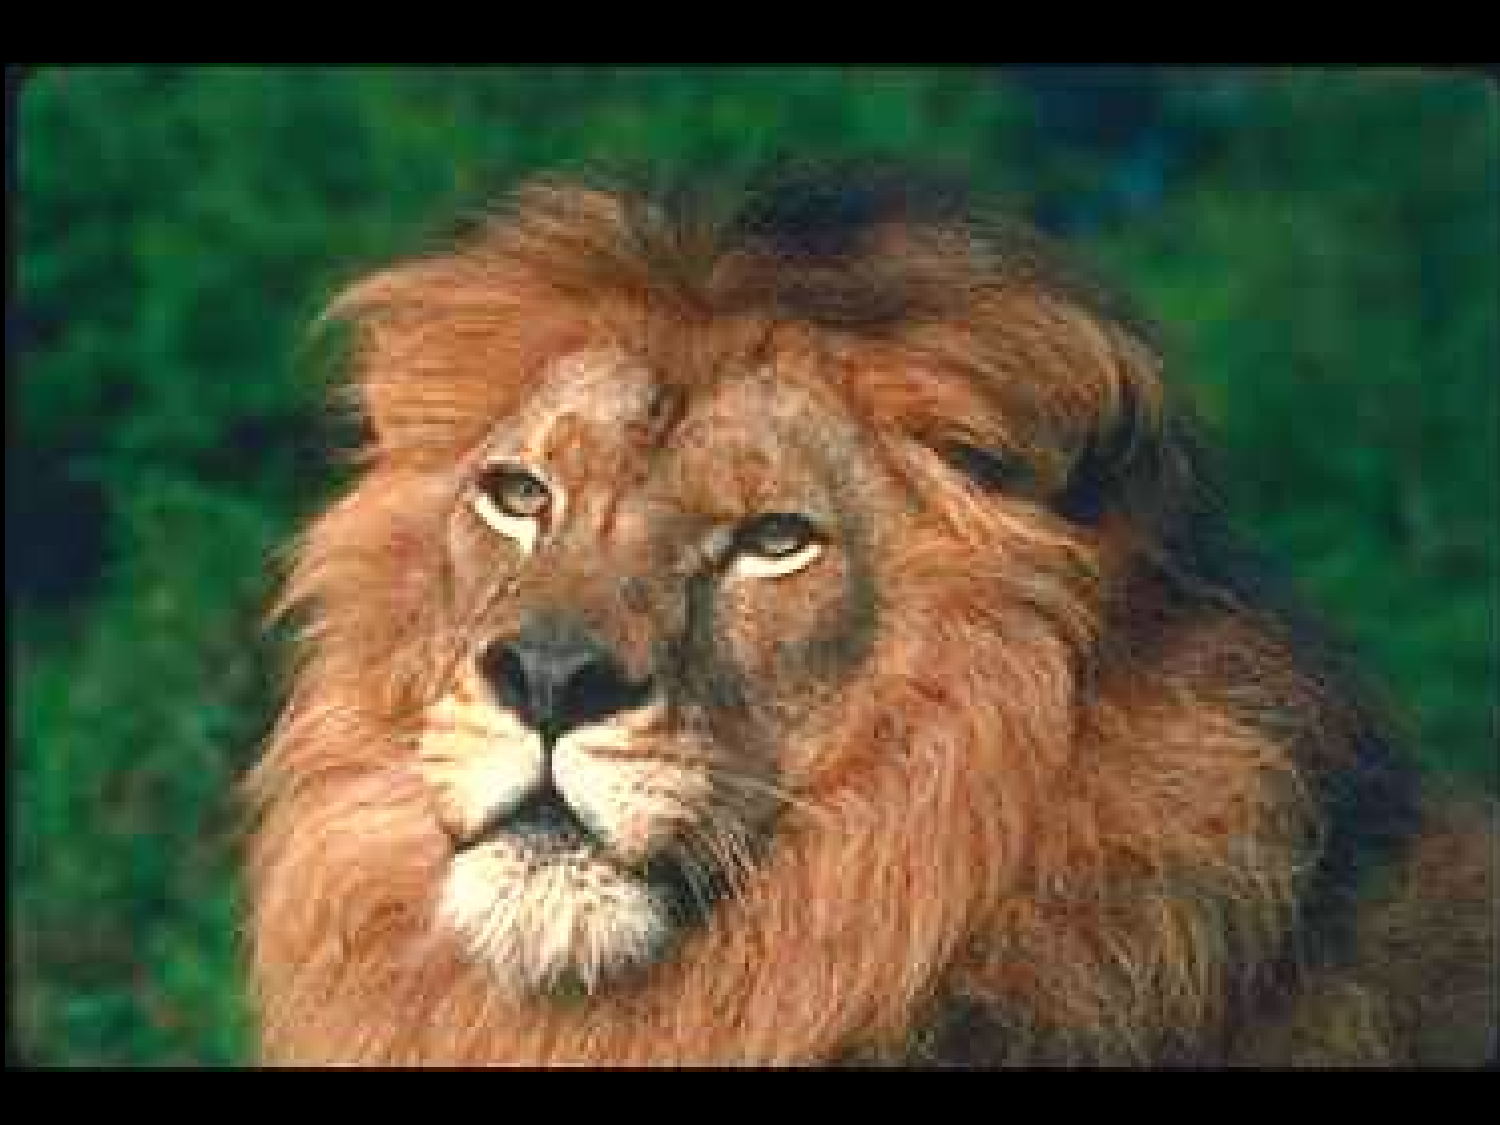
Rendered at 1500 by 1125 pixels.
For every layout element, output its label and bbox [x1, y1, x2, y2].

picture [5, 63, 1500, 1072]
